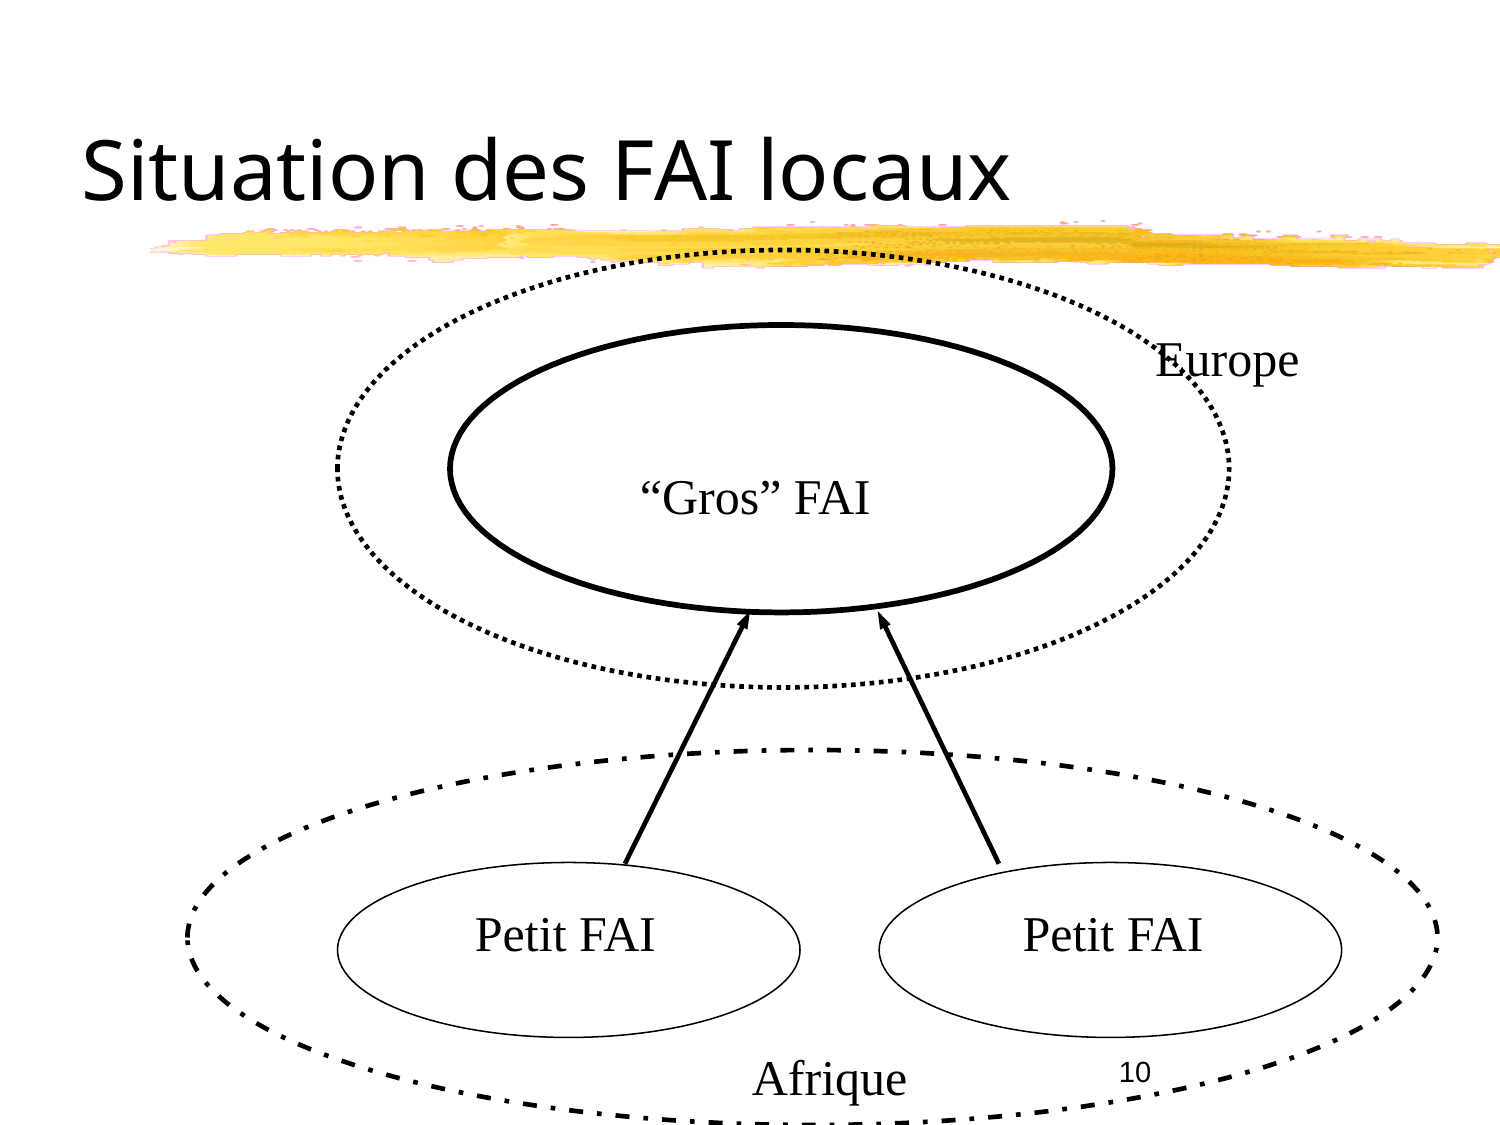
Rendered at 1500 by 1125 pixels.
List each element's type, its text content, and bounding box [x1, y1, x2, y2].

text_box Petit FAI [450, 893, 682, 970]
text_box [1104, 1021, 1238, 1036]
text_box [1104, 1021, 1416, 1096]
text_box Europe [1140, 318, 1315, 395]
text_box Afrique [725, 1037, 935, 1113]
title Situation des FAI locaux [66, 37, 1342, 225]
text_box “Gros” FAI [624, 456, 935, 533]
text_box Petit FAI [997, 893, 1230, 970]
